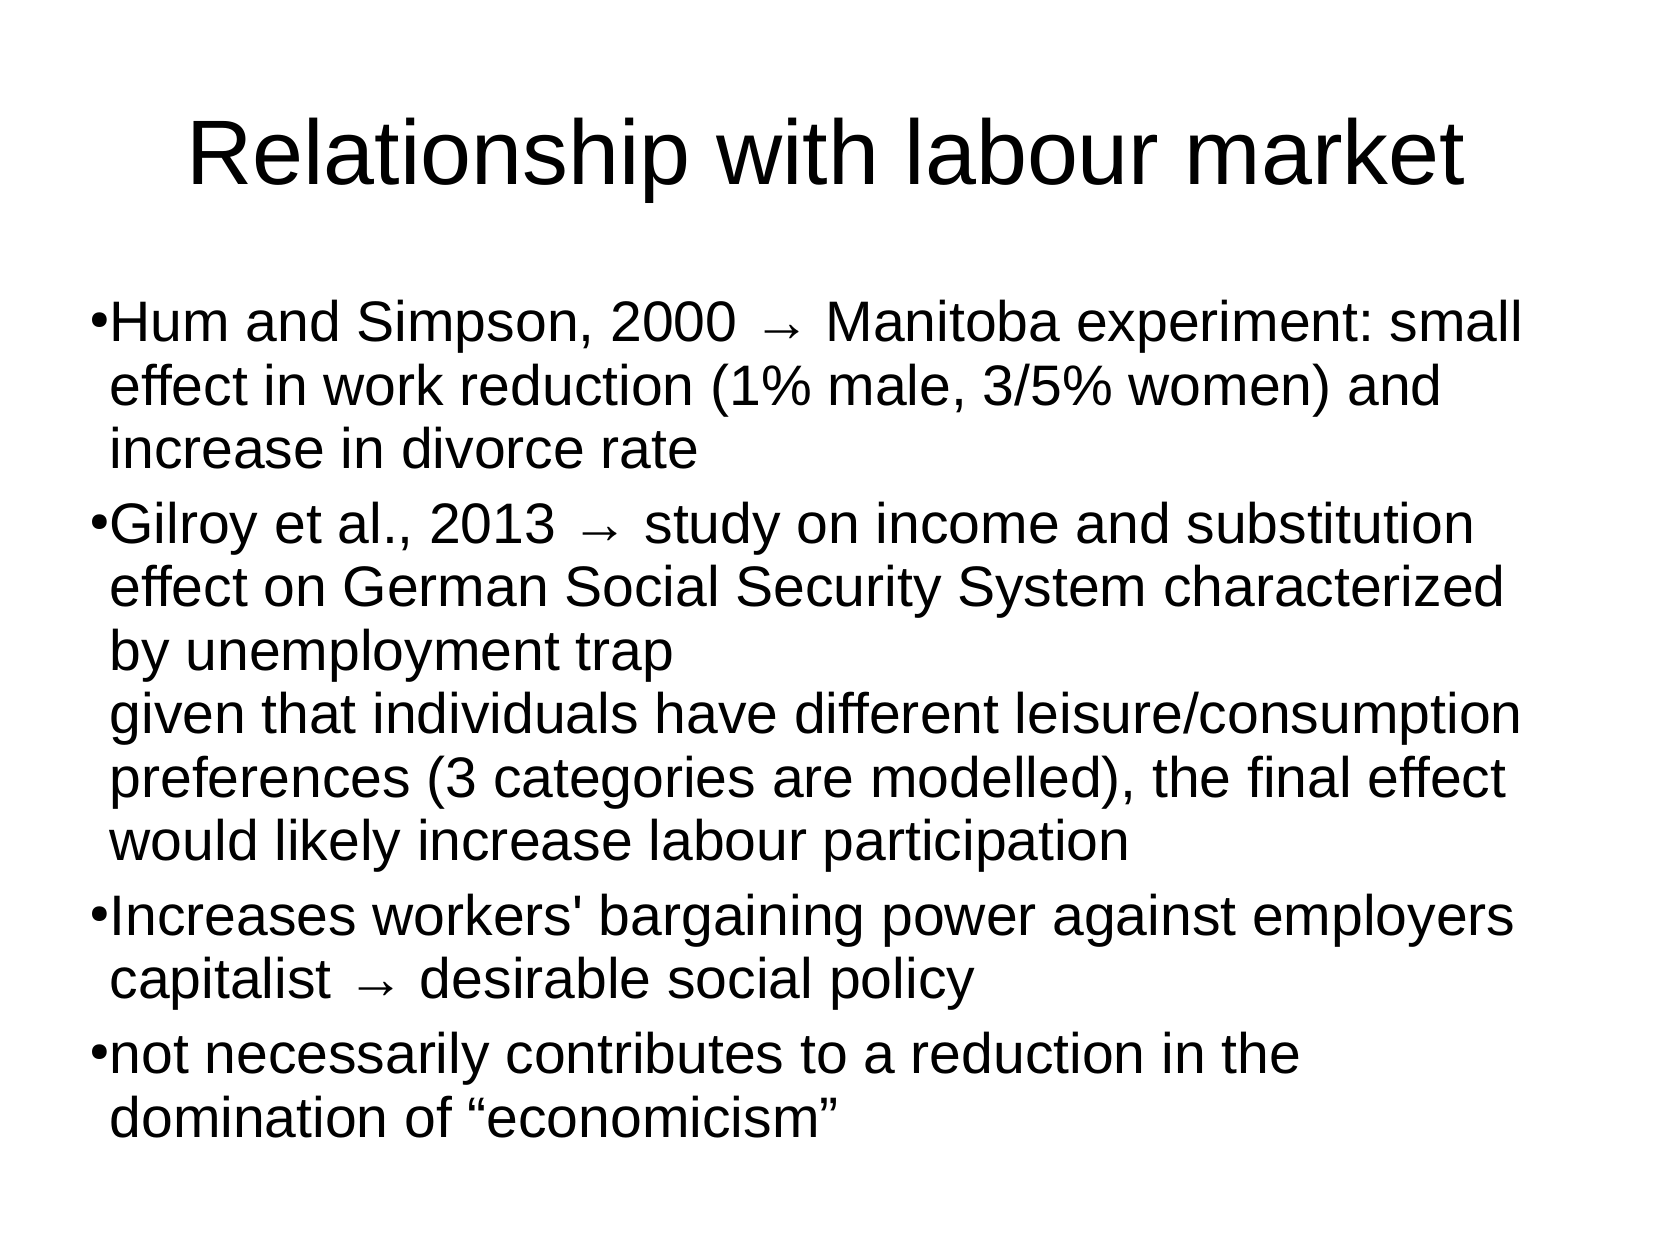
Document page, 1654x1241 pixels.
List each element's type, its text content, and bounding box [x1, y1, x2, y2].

list Hum and Simpson, 2000 → Manitoba experiment: small effect in work reduction (1% male, 3/5% women) and increase in divorce rate Gilroy et al., 2013 → study on income and substitution effect on German Social Security System characterized by unemployment trap given that individuals have different leisure/consumption preferences (3 categories are modelled), the final effect would likely increase labour participation Increases workers' bargaining power against employers capitalist → desirable social policy not necessarily contributes to a reduction in the domination of “economicism” [82, 290, 1571, 1171]
title Relationship with labour market [82, 49, 1571, 257]
